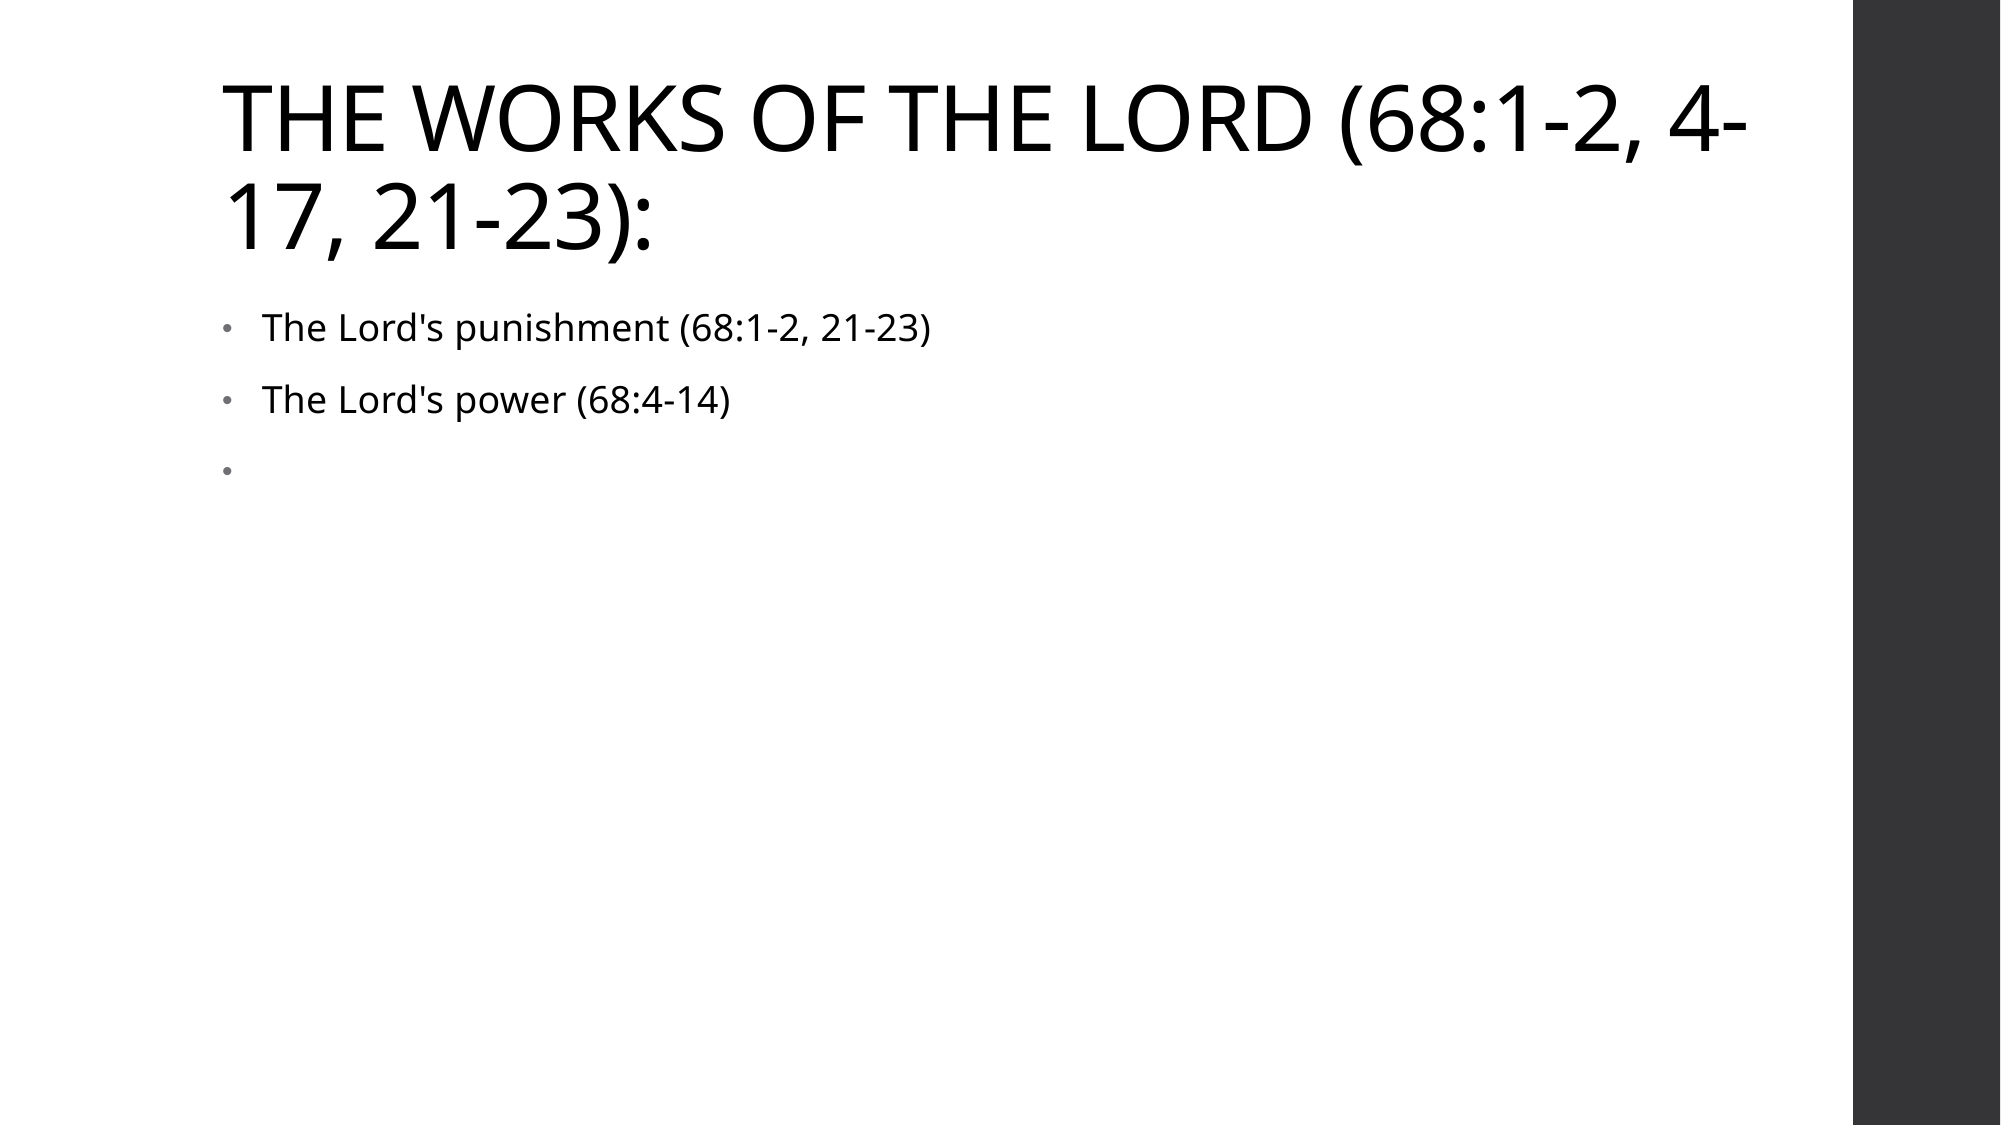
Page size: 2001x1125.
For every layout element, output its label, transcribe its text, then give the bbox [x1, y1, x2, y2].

title THE WORKS OF THE LORD (68:1-2, 4-17, 21-23): [206, 60, 1797, 278]
list The Lord's punishment (68:1-2, 21-23) The Lord's power (68:4-14) [206, 299, 1617, 1014]
